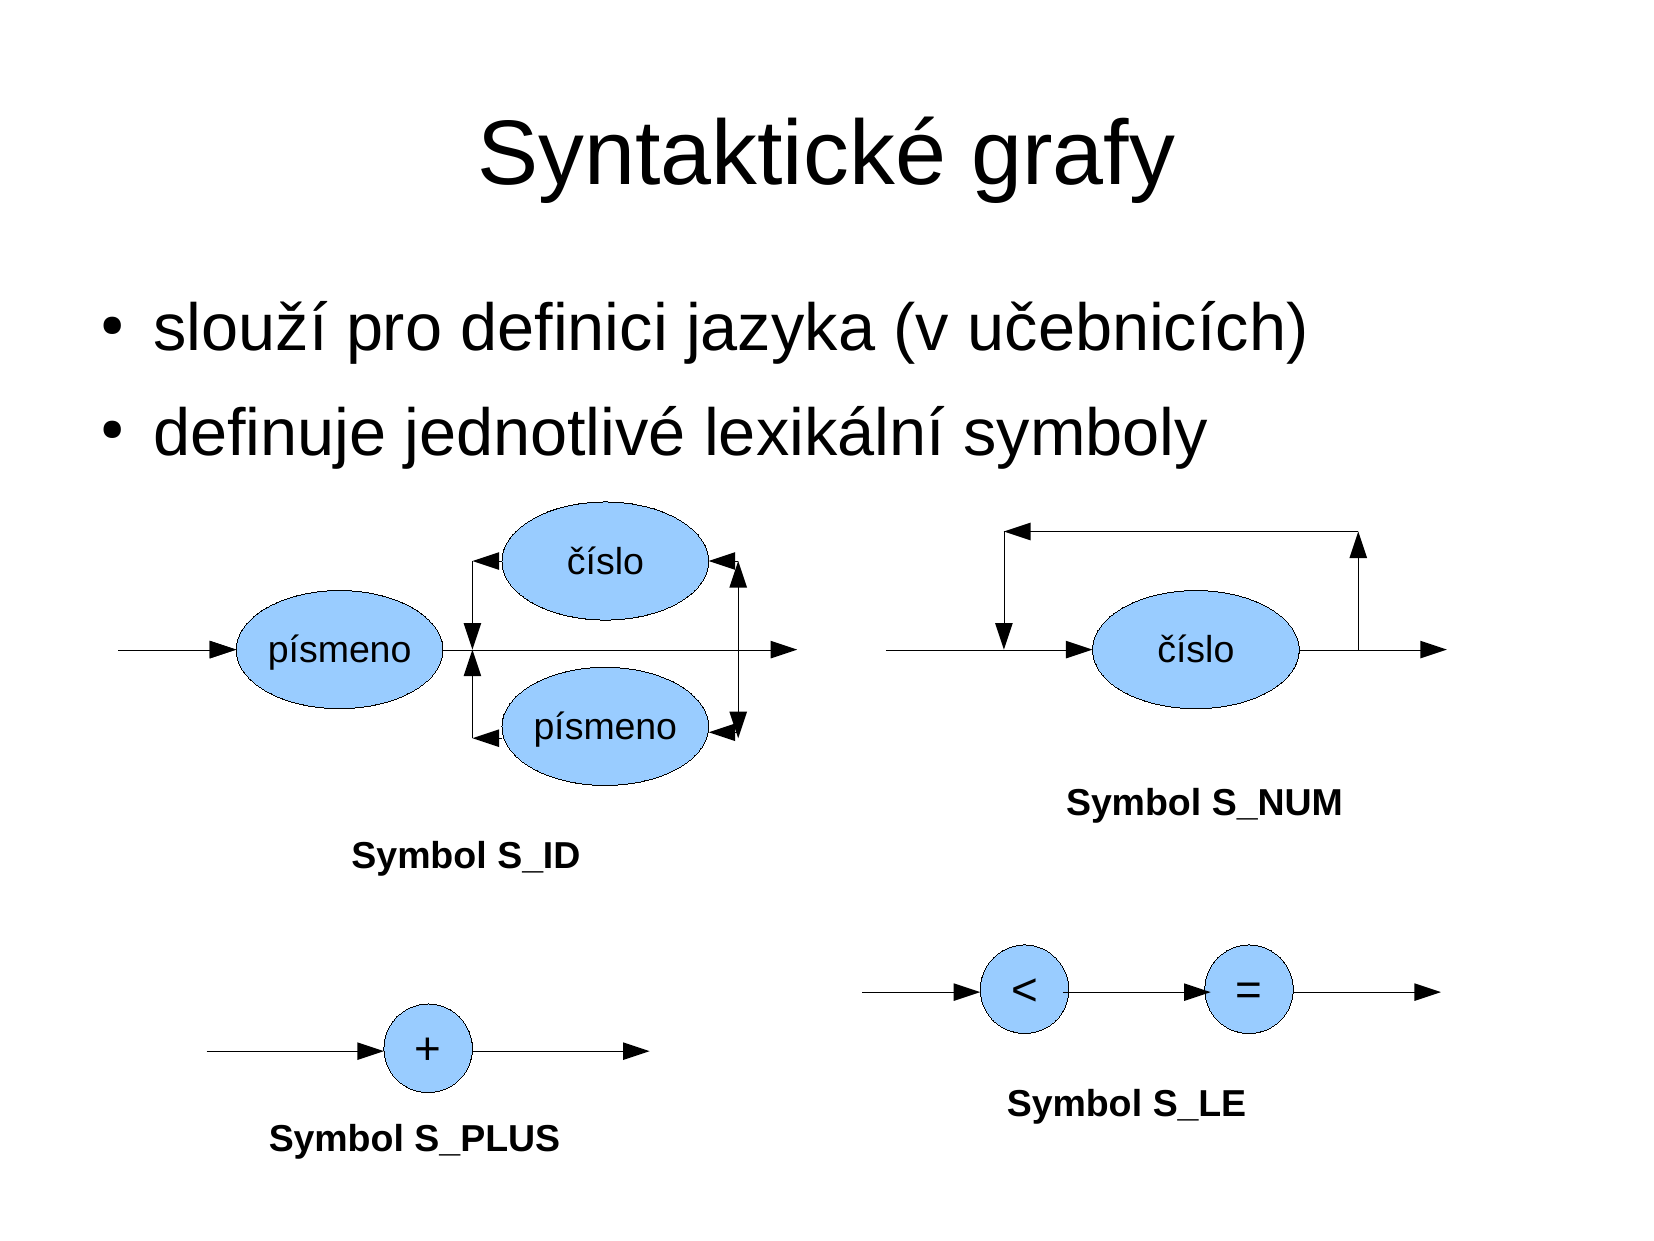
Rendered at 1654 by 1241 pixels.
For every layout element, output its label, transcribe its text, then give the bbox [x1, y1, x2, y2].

text_box číslo [501, 501, 709, 621]
text_box písmeno [501, 667, 709, 786]
text_box písmeno [236, 590, 443, 709]
text_box Symbol S_LE [992, 1074, 1300, 1132]
text_box < [980, 944, 1069, 1034]
title Syntaktické grafy [82, 56, 1571, 250]
list slouží pro definici jazyka (v učebnicích) definuje jednotlivé lexikální symboly [82, 290, 1571, 470]
text_box Symbol S_NUM [1051, 773, 1359, 831]
text_box číslo [1092, 590, 1300, 709]
text_box + [383, 1003, 473, 1093]
text_box = [1204, 944, 1294, 1034]
text_box Symbol S_ID [336, 826, 603, 884]
text_box Symbol S_PLUS [253, 1110, 597, 1168]
